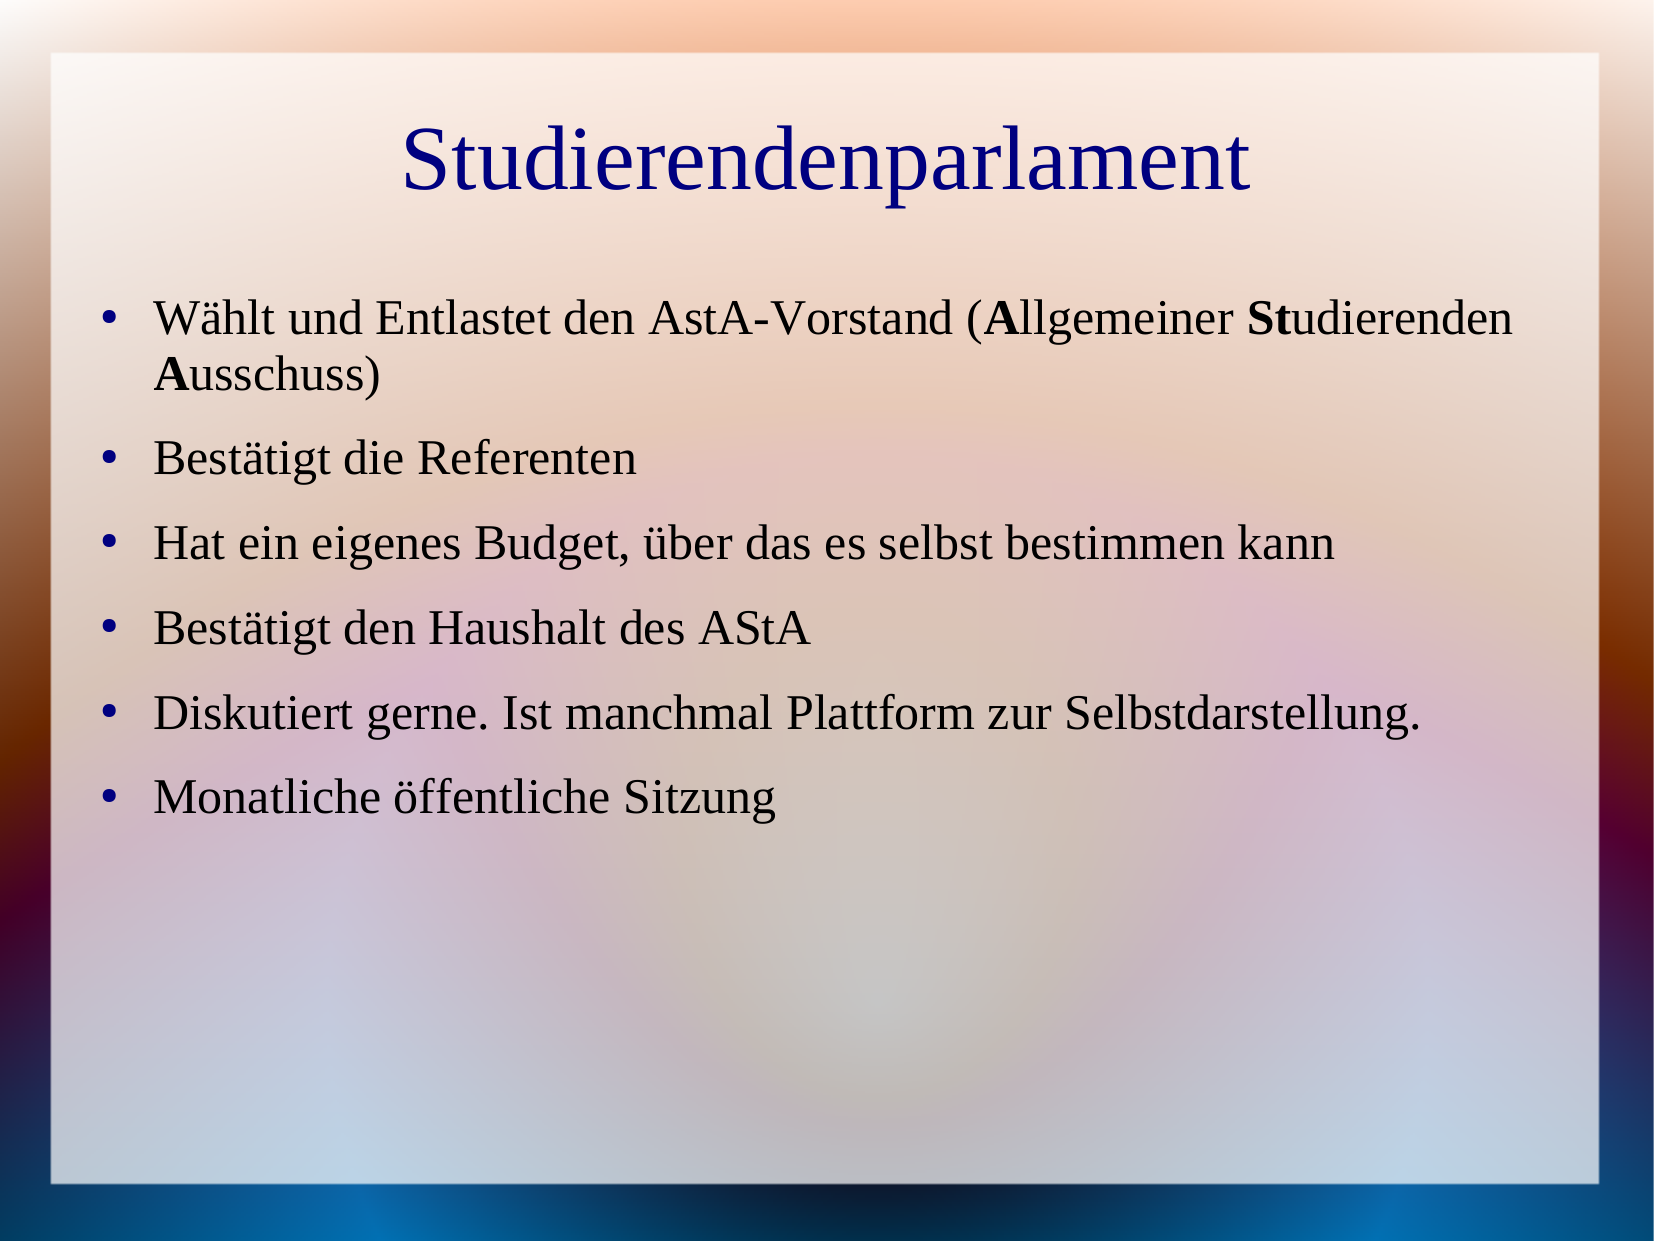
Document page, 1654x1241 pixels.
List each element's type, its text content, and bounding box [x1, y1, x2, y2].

title Studierendenparlament [82, 55, 1571, 263]
list Wählt und Entlastet den AstA-Vorstand (Allgemeiner Studierenden Ausschuss) Bestätigt die Referenten Hat ein eigenes Budget, über das es selbst bestimmen kann Bestätigt den Haushalt des AStA Diskutiert gerne. Ist manchmal Plattform zur Selbstdarstellung. Monatliche öffentliche Sitzung [82, 290, 1571, 1034]
picture [0, 0, 1654, 1241]
